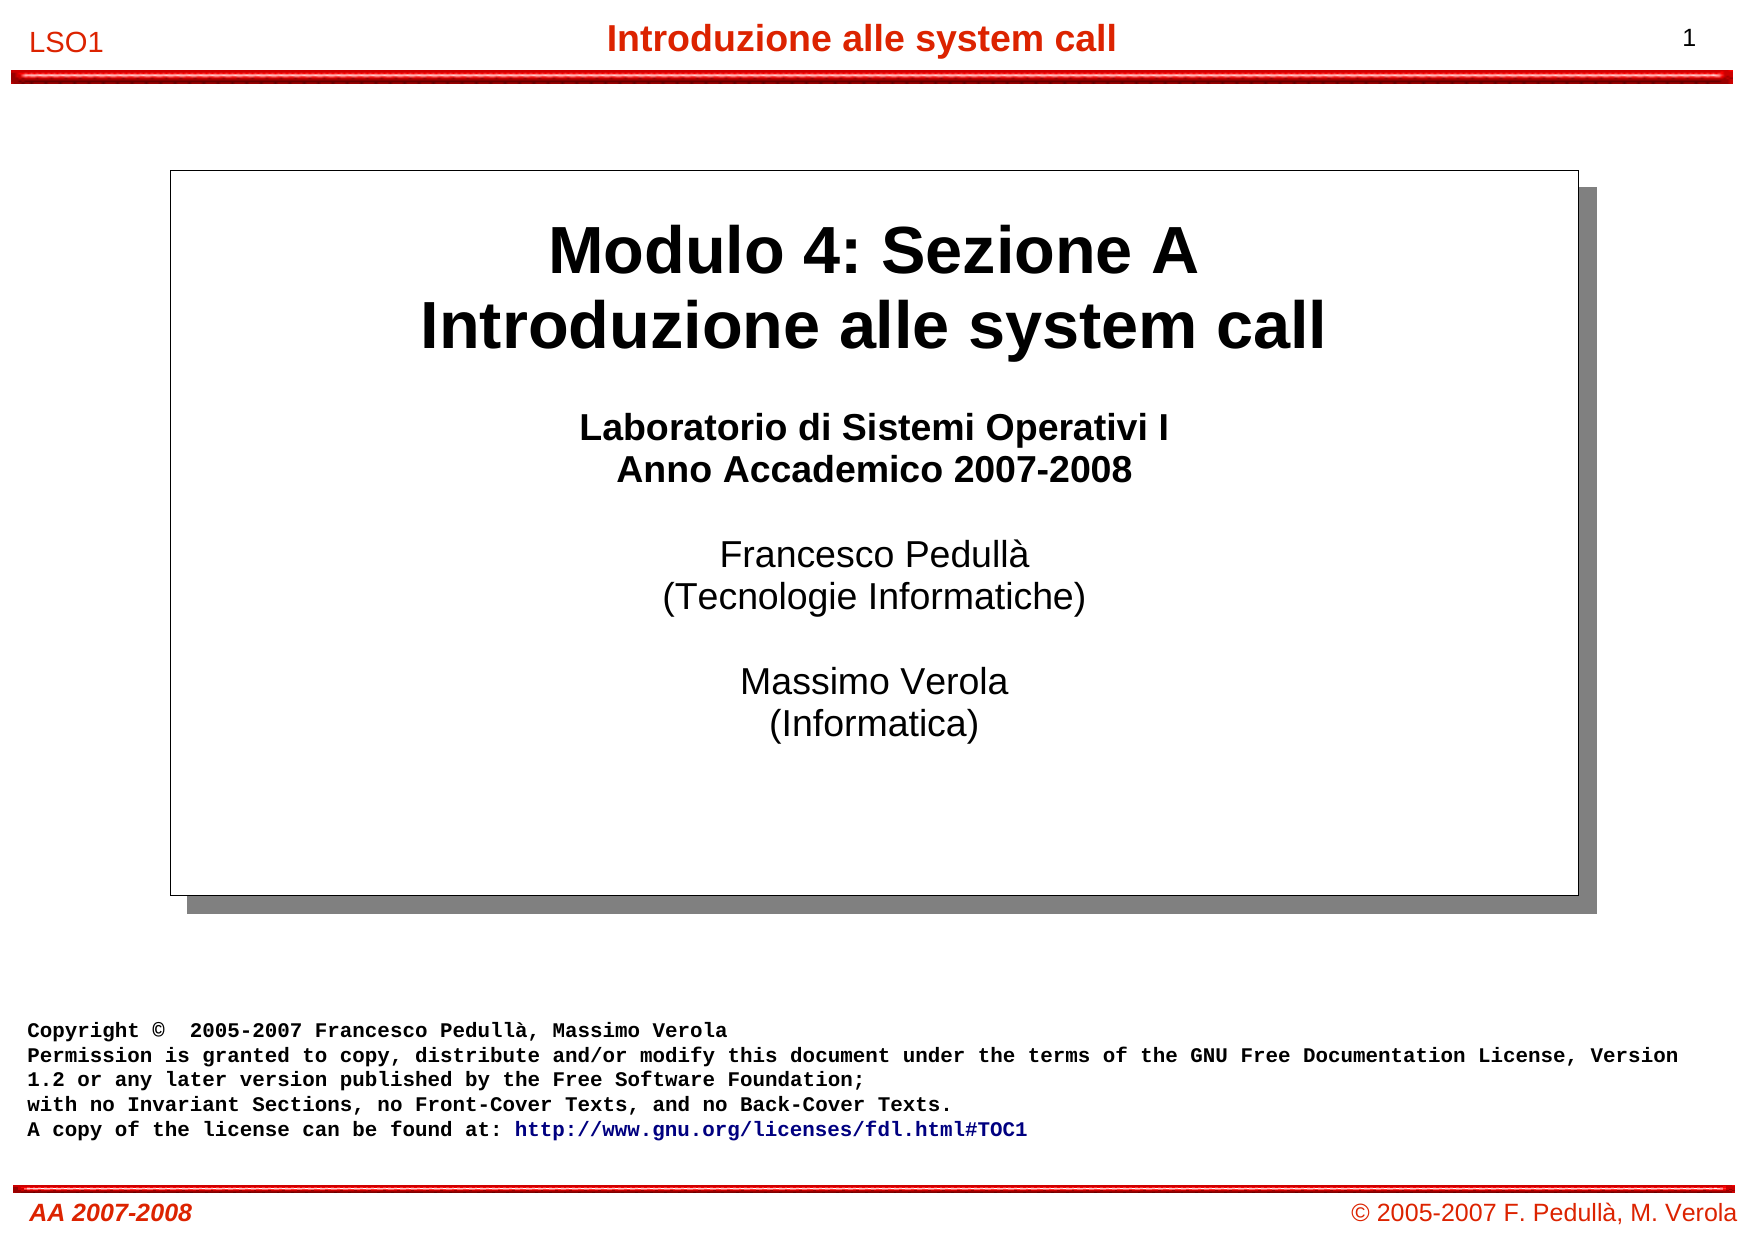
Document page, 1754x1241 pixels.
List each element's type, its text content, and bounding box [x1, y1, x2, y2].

text_box Modulo 4: Sezione A Introduzione alle system call Laboratorio di Sistemi Operativi I Anno Accademico 2007-2008 Francesco Pedullà (Tecnologie Informatiche) Massimo Verola (Informatica) [170, 170, 1579, 896]
text_box Copyright © 2005-2007 Francesco Pedullà, Massimo Verola Permission is granted to copy, distribute and/or modify this document under the terms of the GNU Free Documentation License, Version 1.2 or any later version published by the Free Software Foundation; with no Invariant Sections, no Front-Cover Texts, and no Back-Cover Texts. A copy of the license can be found at: http://www.gnu.org/licenses/fdl.html#TOC1 [27, 1019, 1716, 1159]
picture [11, 70, 1733, 84]
picture [13, 1185, 1735, 1193]
